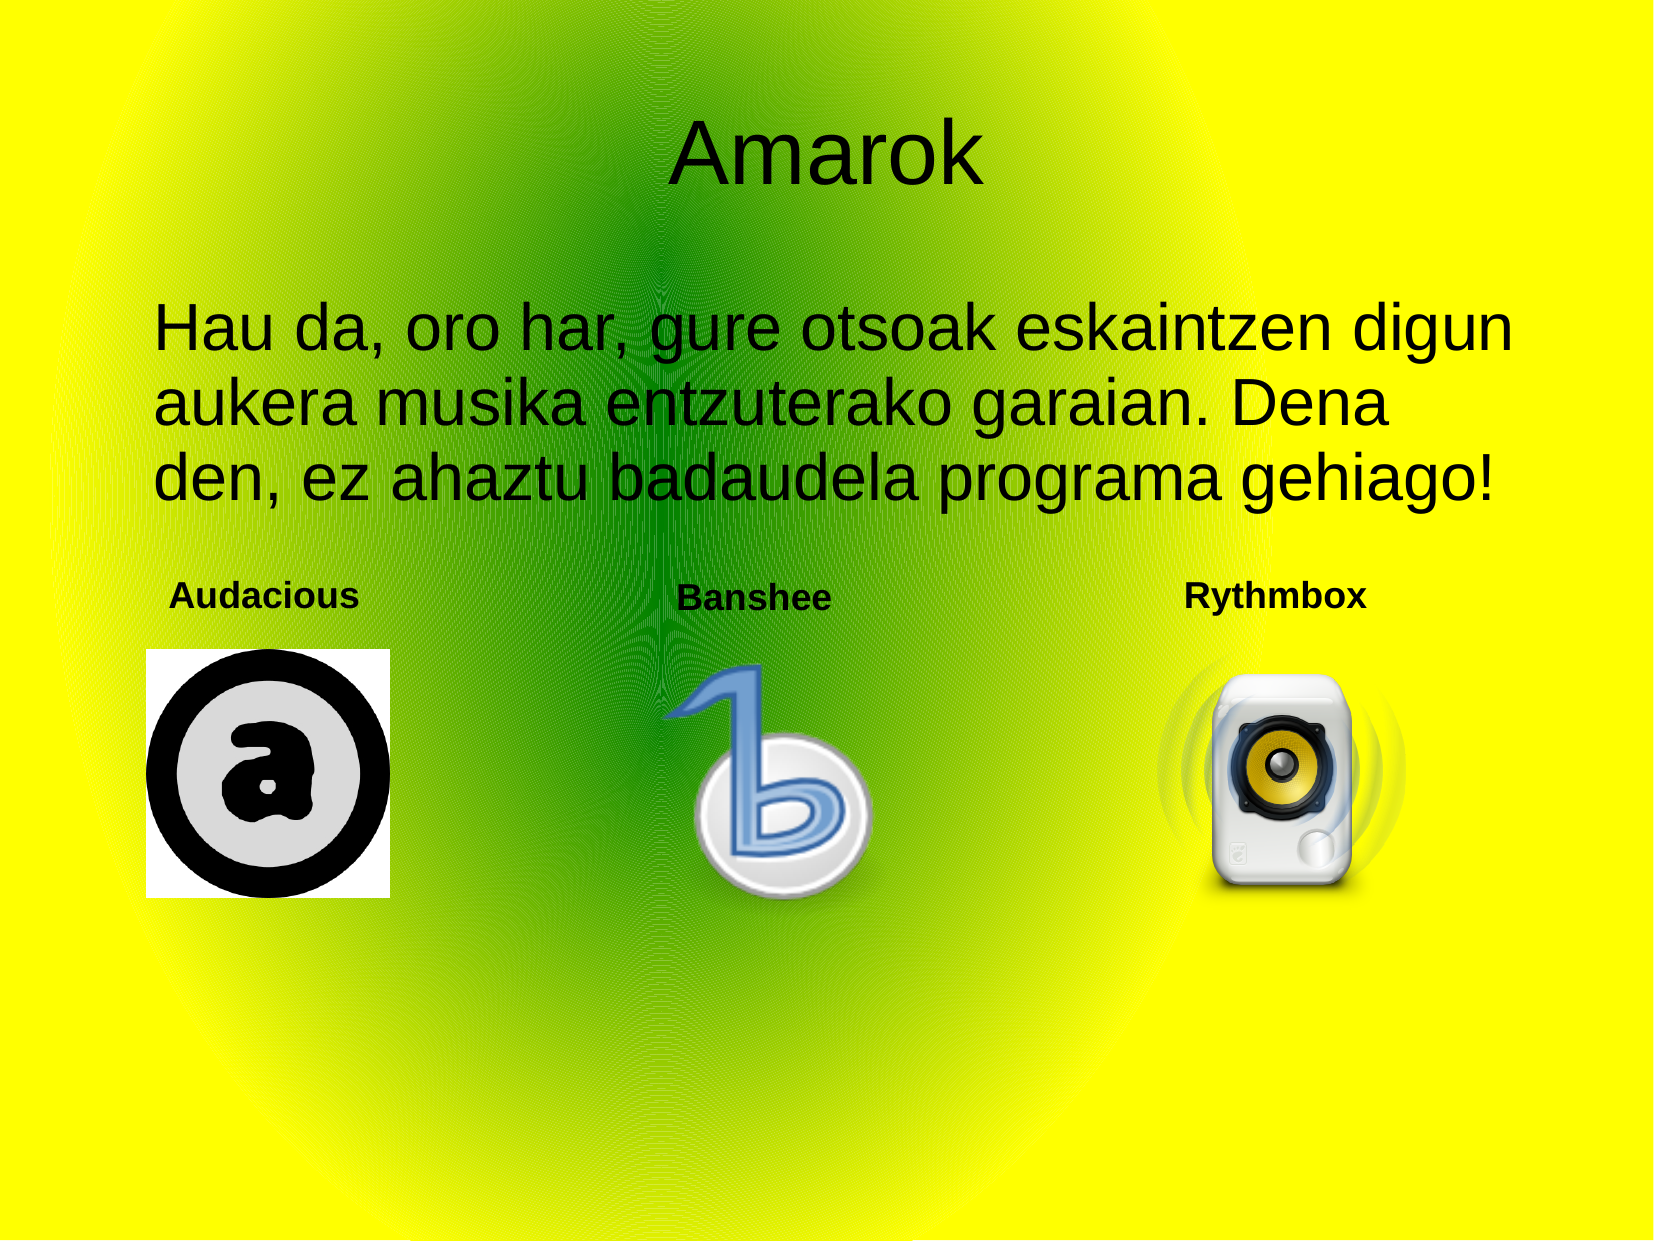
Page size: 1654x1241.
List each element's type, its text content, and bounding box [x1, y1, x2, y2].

list Hau da, oro har, gure otsoak eskaintzen digun aukera musika entzuterako garaian. Dena den, ez ahaztu badaudela programa gehiago! [82, 290, 1538, 1010]
title Amarok [82, 49, 1571, 257]
text_box Rythmbox [1169, 566, 1477, 624]
text_box Banshee [661, 569, 934, 626]
picture [1157, 650, 1406, 910]
picture [146, 649, 390, 898]
picture [637, 649, 922, 934]
text_box Audacious [153, 566, 414, 624]
